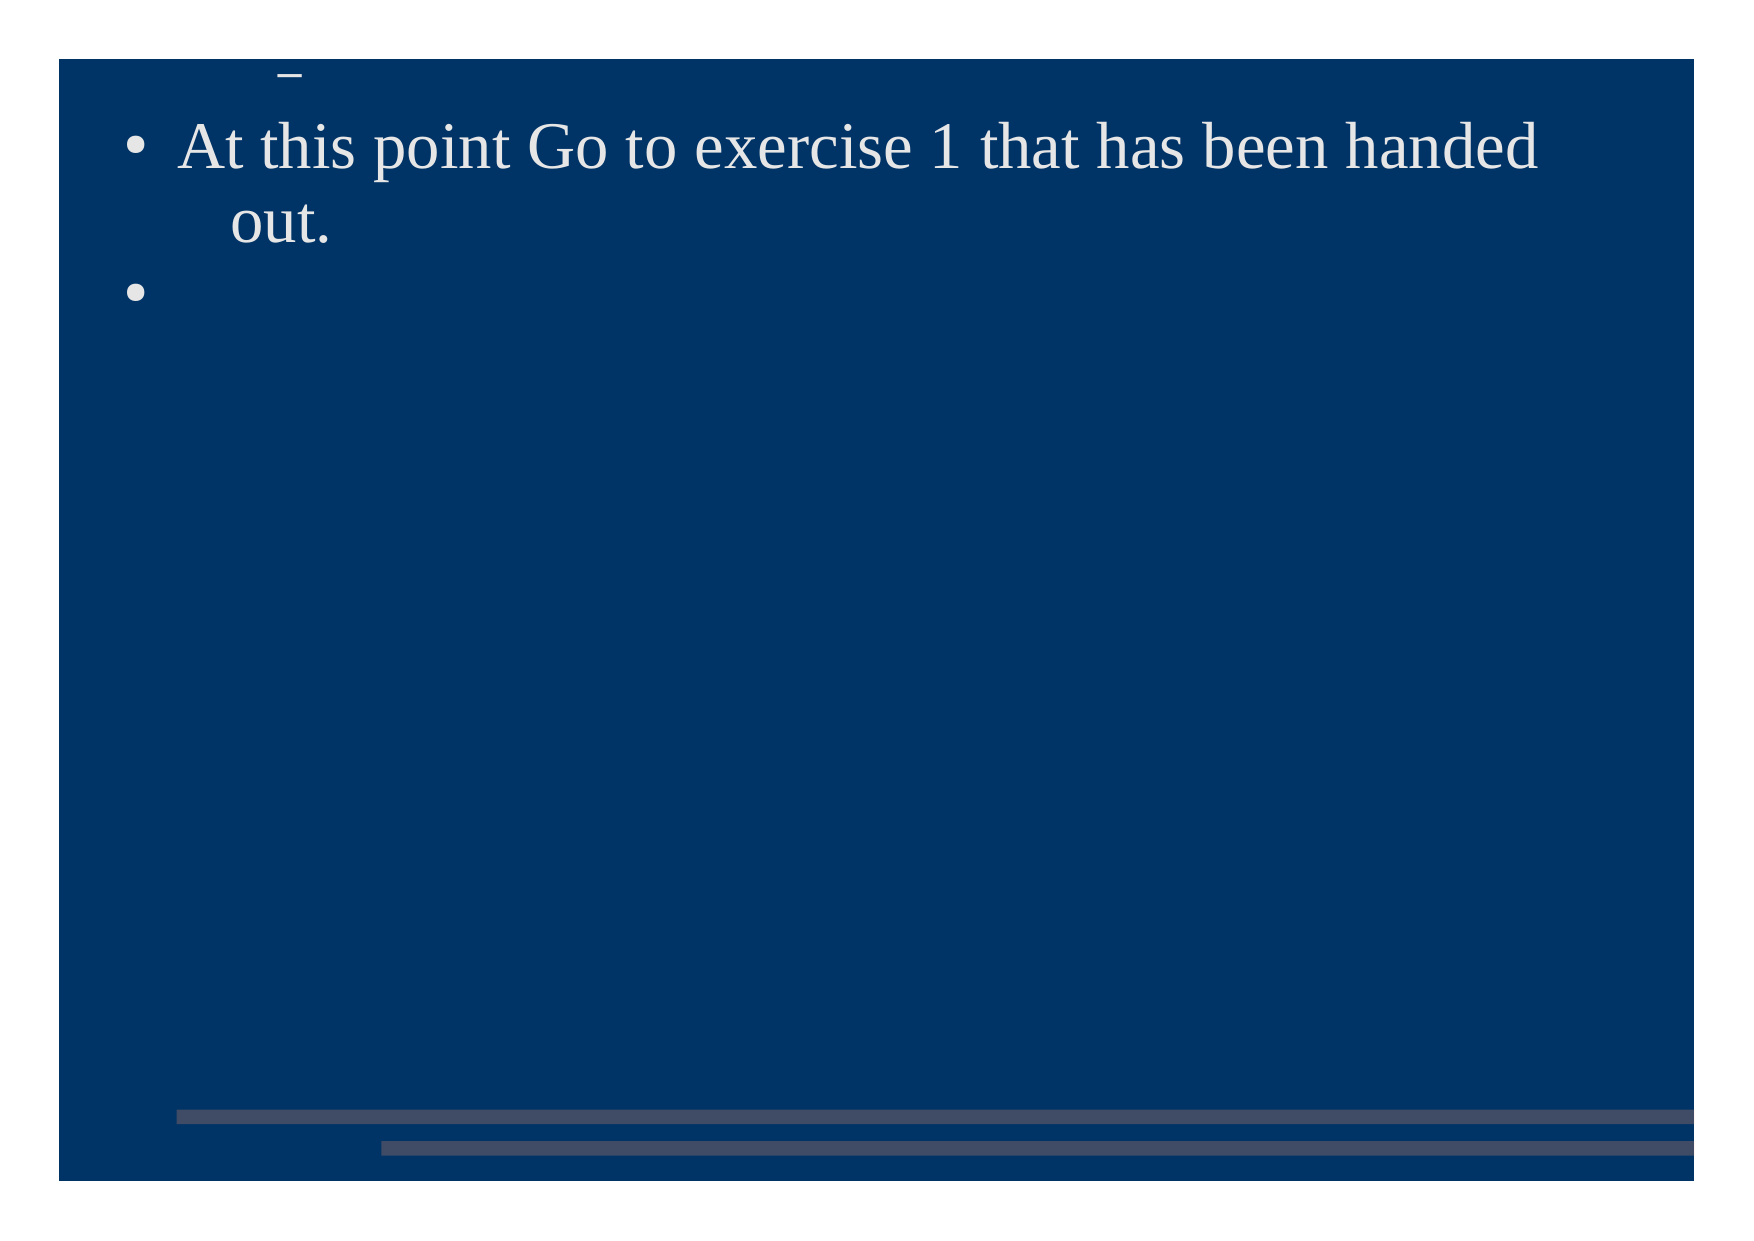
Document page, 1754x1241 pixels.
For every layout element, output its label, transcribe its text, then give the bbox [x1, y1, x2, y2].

list At this point Go to exercise 1 that has been handed out. [88, 44, 1654, 1061]
